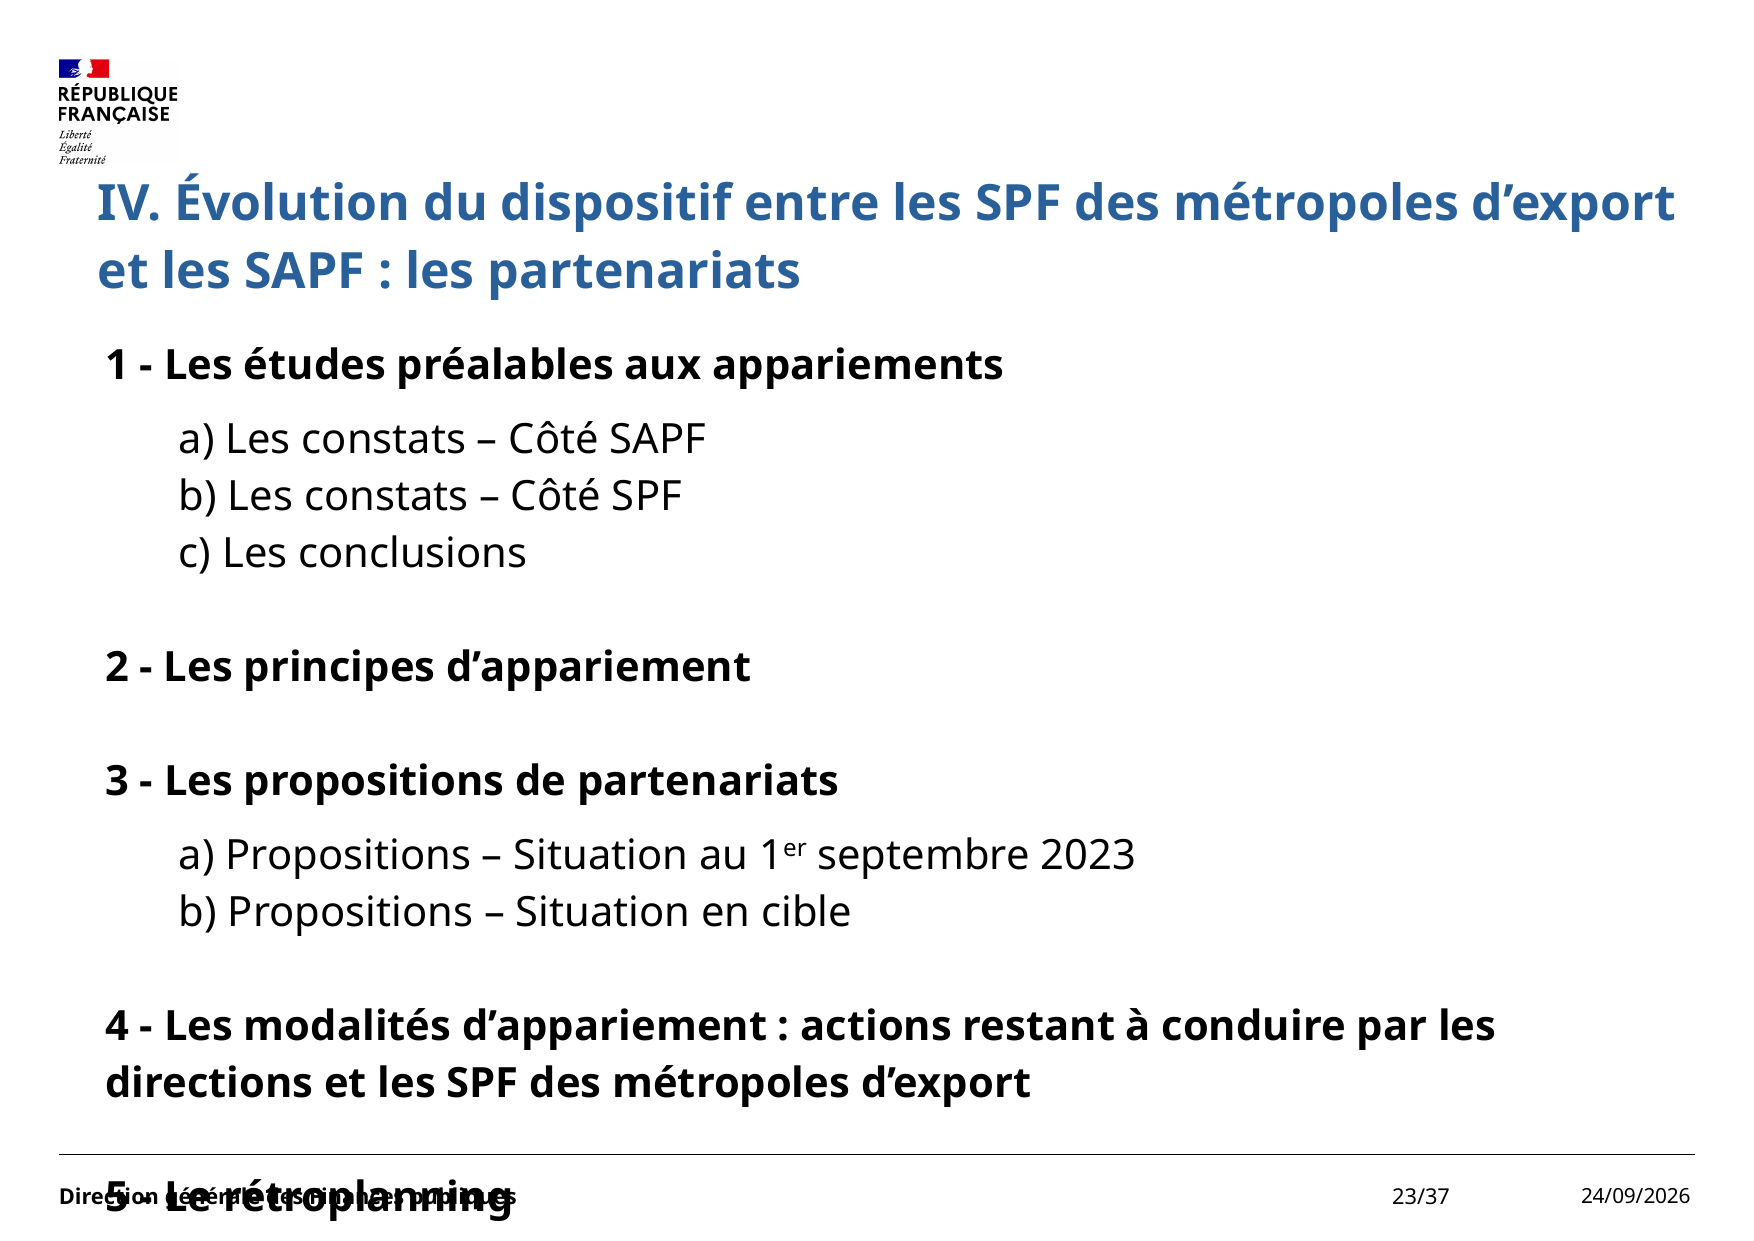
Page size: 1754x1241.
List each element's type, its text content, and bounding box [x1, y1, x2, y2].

text_box IV. Évolution du dispositif entre les SPF des métropoles d’export et les SAPF : les partenariats [82, 159, 1707, 317]
picture [59, 59, 178, 164]
text_box 1 - Les études préalables aux appariements a) Les constats – Côté SAPF b) Les constats – Côté SPF c) Les conclusions 2 - Les principes d’appariement 3 - Les propositions de partenariats a) Propositions – Situation au 1er septembre 2023 b) Propositions – Situation en cible 4 - Les modalités d’appariement : actions restant à conduire par les directions et les SPF des métropoles d’export 5 - Le rétroplanning [90, 327, 1628, 1136]
